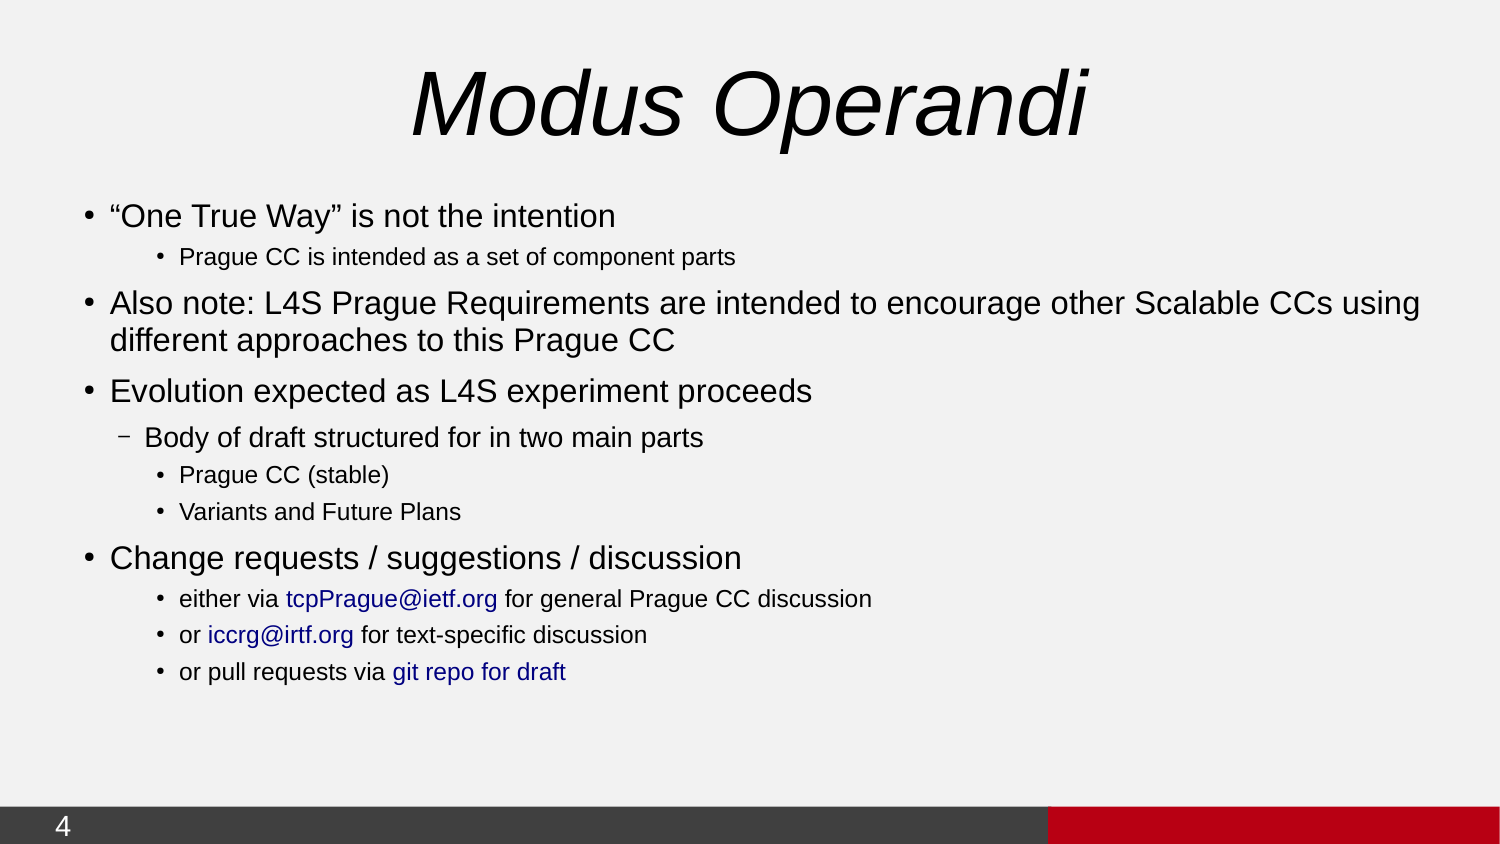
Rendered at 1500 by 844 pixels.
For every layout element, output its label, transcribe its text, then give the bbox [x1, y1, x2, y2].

title Modus Operandi [75, 33, 1425, 175]
list “One True Way” is not the intention Prague CC is intended as a set of component parts Also note: L4S Prague Requirements are intended to encourage other Scalable CCs using different approaches to this Prague CC Evolution expected as L4S experiment proceeds Body of draft structured for in two main parts Prague CC (stable) Variants and Future Plans Change requests / suggestions / discussion either via tcpPrague@ietf.org for general Prague CC discussion or iccrg@irtf.org for text-specific discussion or pull requests via git repo for draft [75, 197, 1425, 687]
